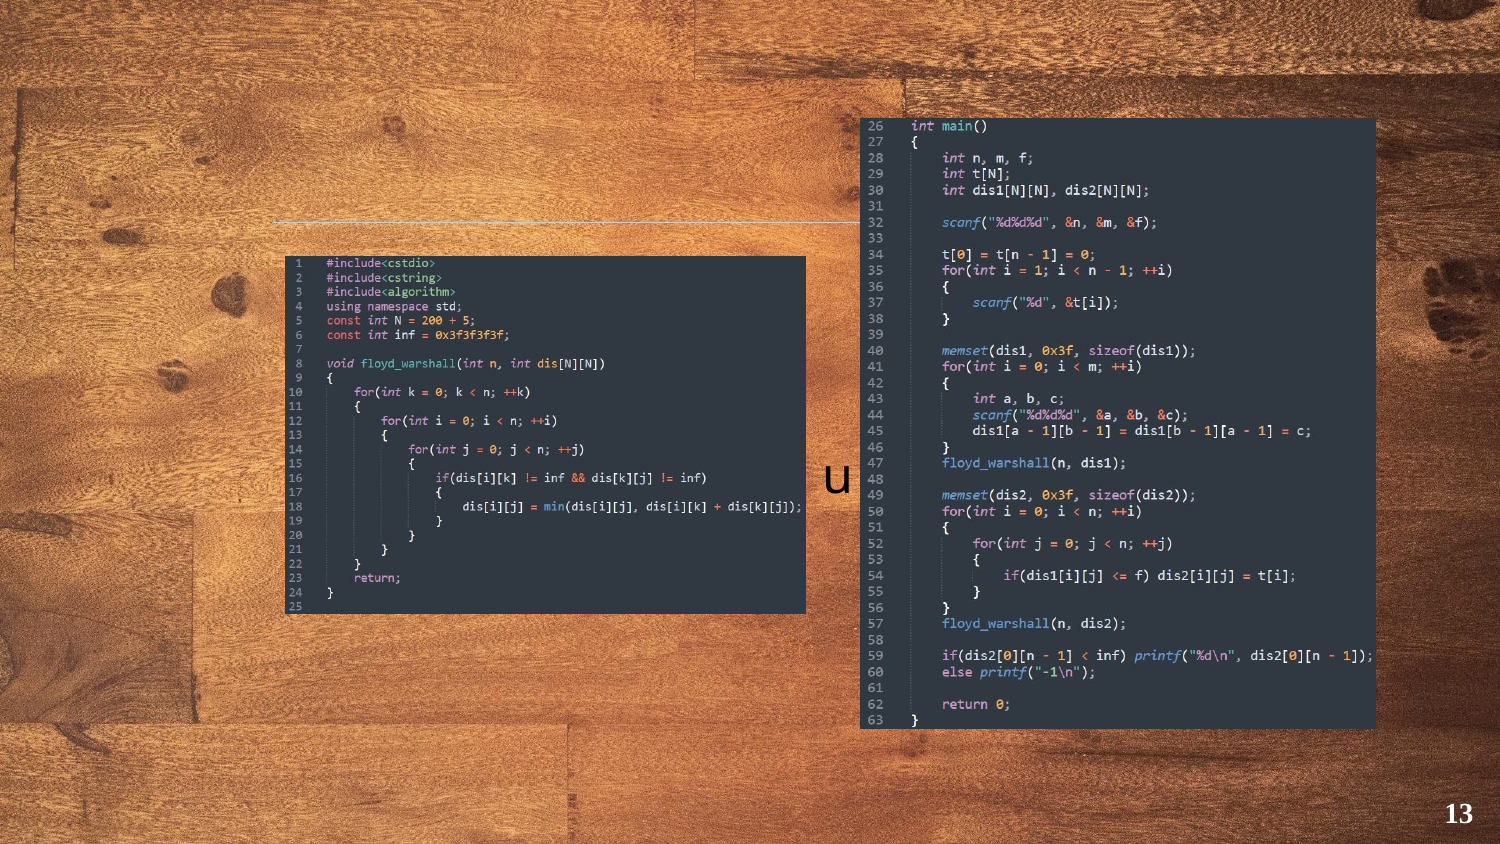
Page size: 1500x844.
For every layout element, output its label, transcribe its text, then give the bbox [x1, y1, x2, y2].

picture [285, 256, 806, 614]
picture [860, 118, 1376, 729]
title 範例程式 [255, 117, 1341, 233]
slide_number 12 [1429, 779, 1500, 844]
